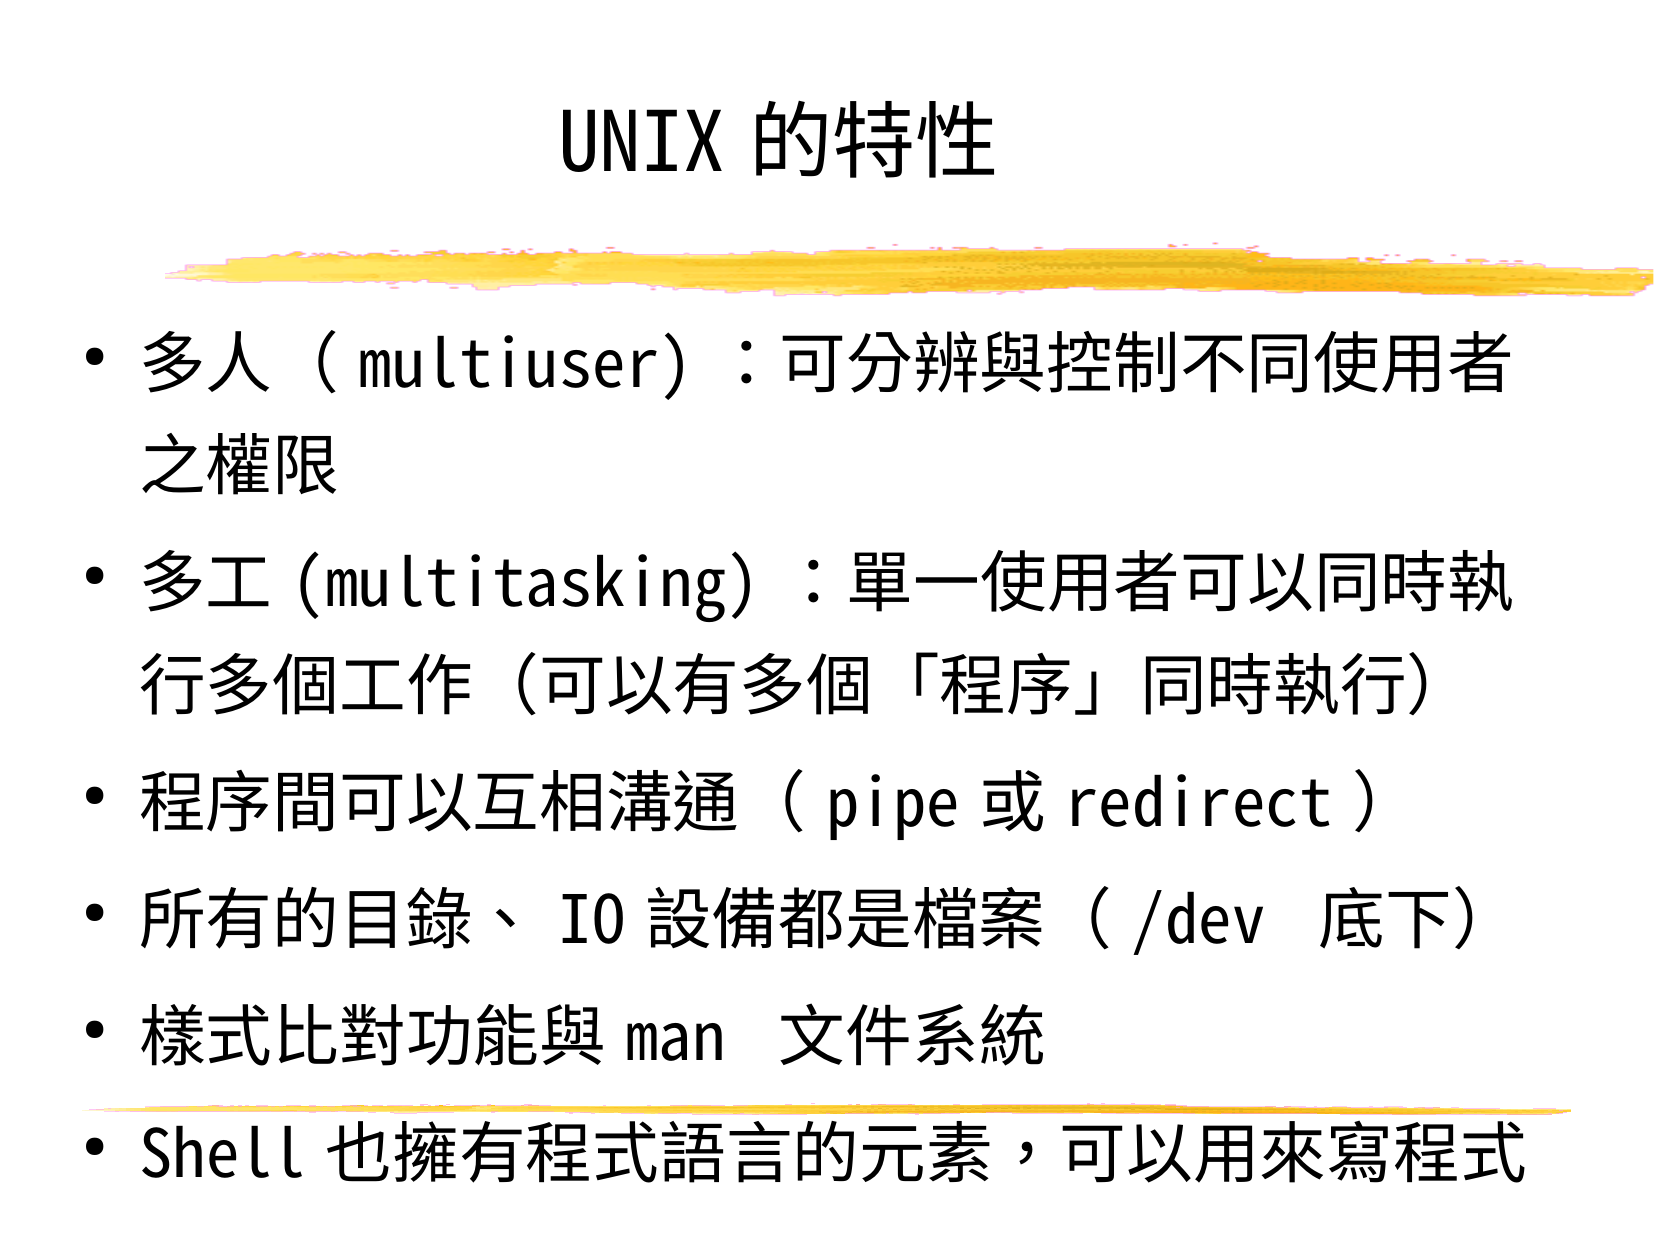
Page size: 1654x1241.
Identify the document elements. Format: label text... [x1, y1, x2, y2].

list 多人（multiuser)：可分辨與控制不同使用者之權限 多工(multitasking)：單一使用者可以同時執行多個工作（可以有多個「程序」同時執行） 程序間可以互相溝通（pipe或redirect） 所有的目錄、IO設備都是檔案（/dev 底下） 樣式比對功能與man 文件系統 Shell也擁有程式語言的元素，可以用來寫程式 [82, 303, 1581, 1080]
picture [165, 237, 1654, 308]
picture [82, 1102, 1571, 1117]
title UNIX的特性 [76, 28, 1482, 236]
